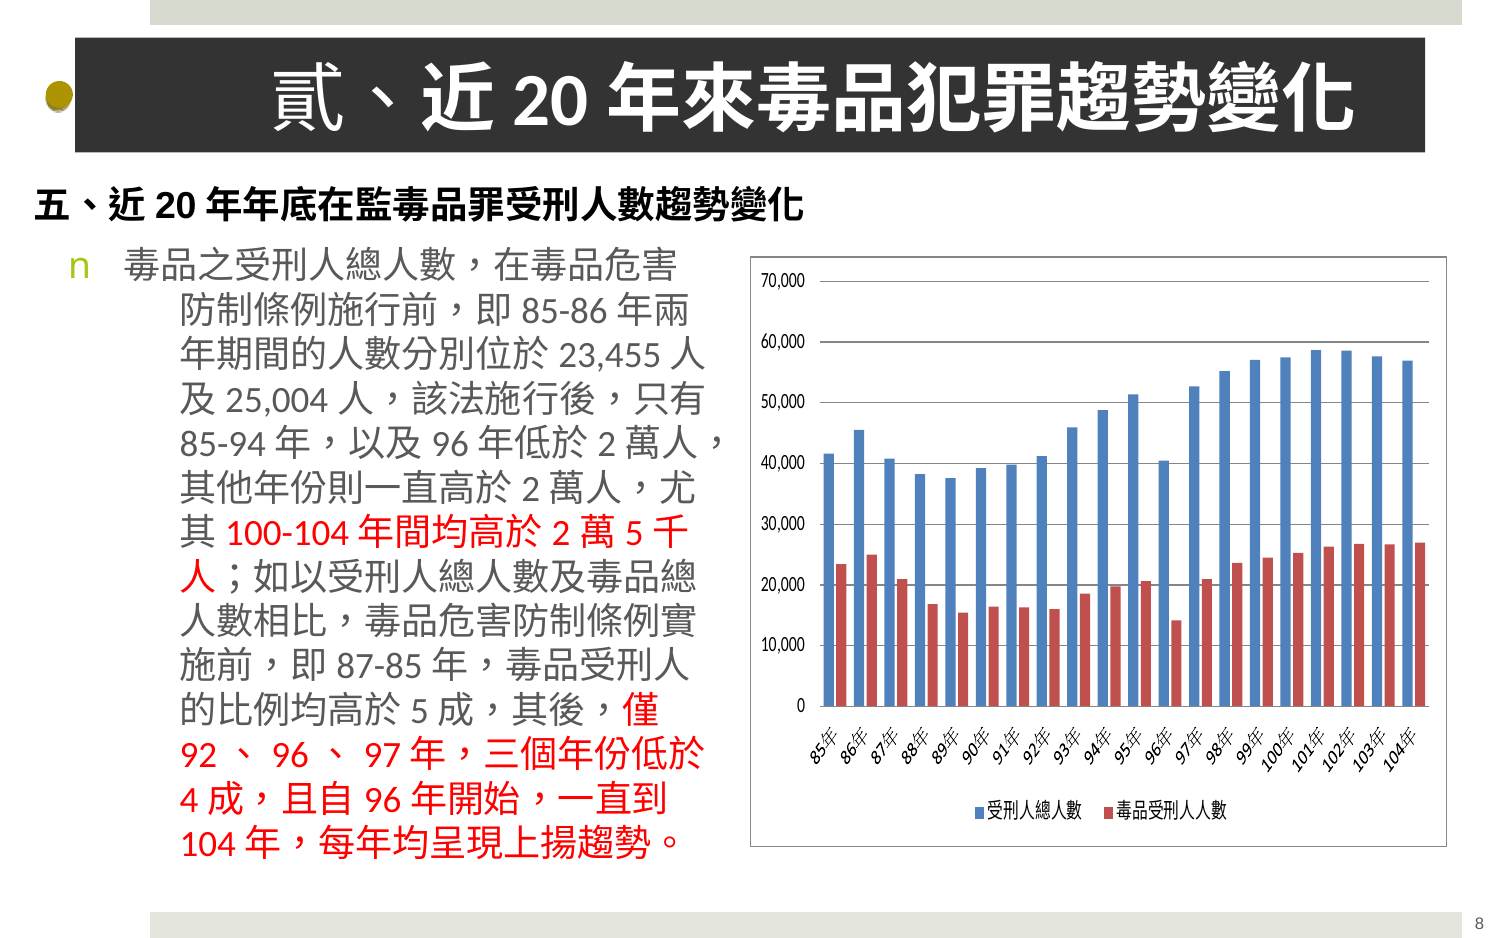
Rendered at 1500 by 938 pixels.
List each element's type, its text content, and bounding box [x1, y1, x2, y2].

text_box [1441, 897, 1500, 938]
text_box 五、近20年年底在監毒品罪受刑人數趨勢變化 [18, 173, 1307, 235]
picture [750, 256, 1447, 847]
title 貳、近20年來毒品犯罪趨勢變化 [75, 37, 1426, 153]
list 毒品之受刑人總人數，在毒品危害防制條例施行前，即85-86年兩年期間的人數分別位於23,455人及25,004人，該法施行後，只有85-94年，以及96年低於2萬人，其他年份則一直高於2萬人，尤其100-104年間均高於2萬5千人；如以受刑人總人數及毒品總人數相比，毒品危害防制條例實施前，即87-85年，毒品受刑人的比例均高於5成，其後，僅92、96、97年，三個年份低於4成，且自96年開始，一直到104年，每年均呈現上揚趨勢。 [53, 235, 727, 894]
text_box [46, 81, 72, 108]
